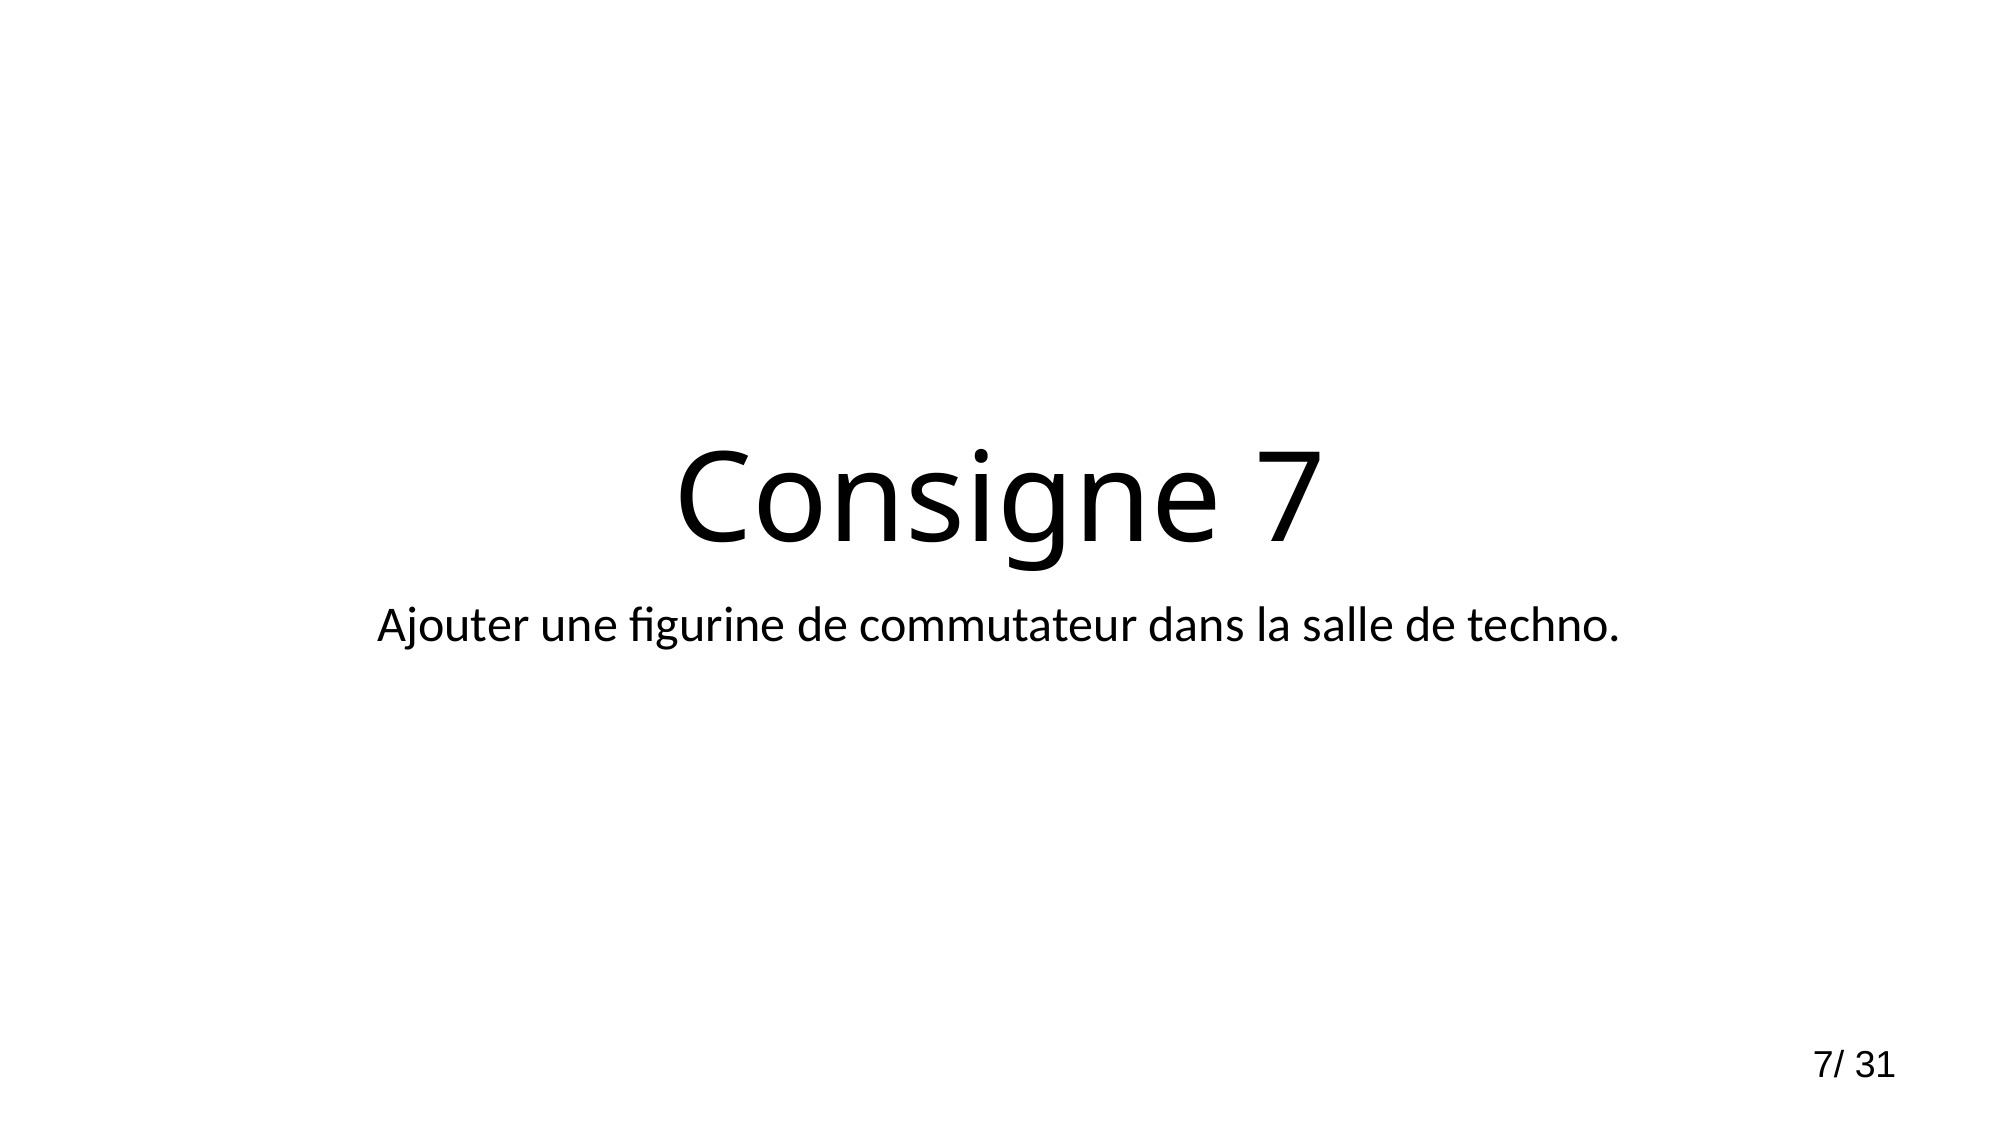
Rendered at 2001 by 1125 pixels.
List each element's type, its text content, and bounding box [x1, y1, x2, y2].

title Consigne 7 [249, 184, 1750, 576]
subtitle Ajouter une figurine de commutateur dans la salle de techno. [249, 590, 1750, 863]
text_box 31/ 31 [1860, 1035, 1979, 1093]
